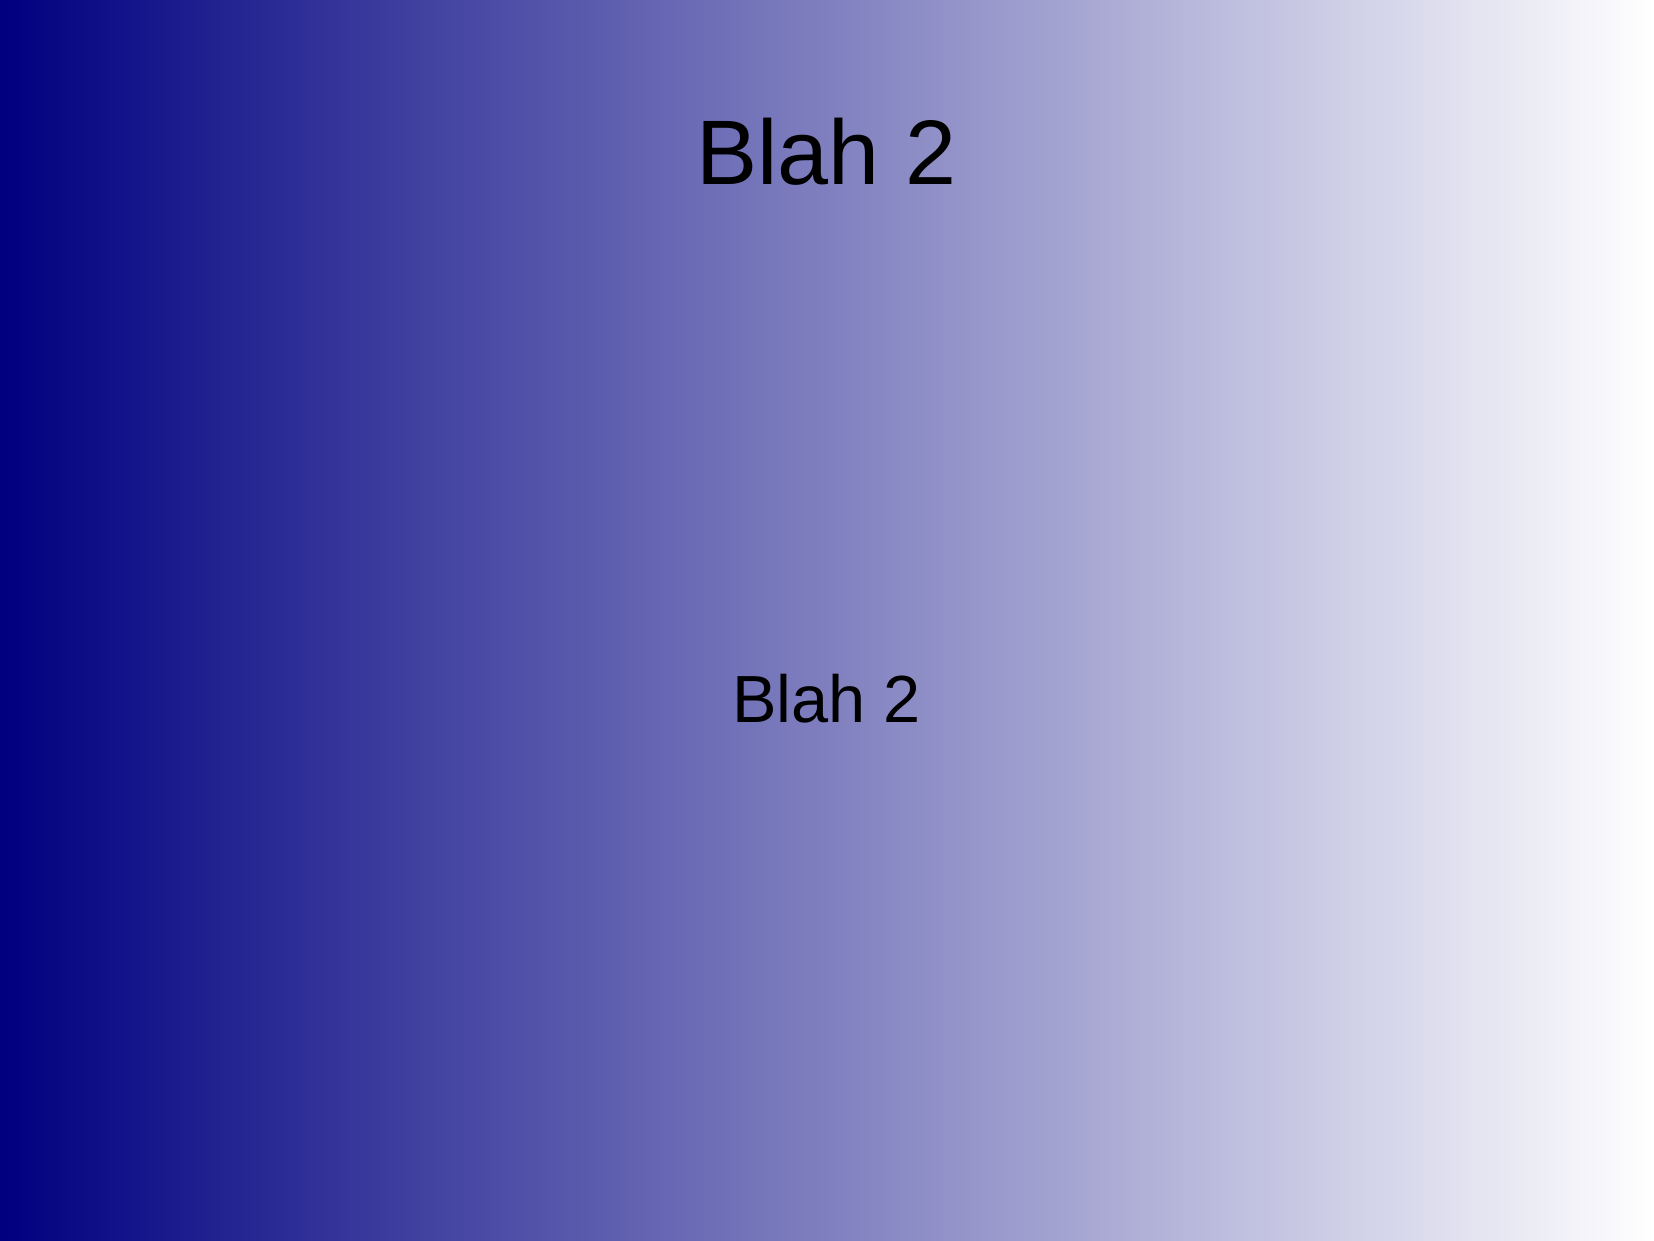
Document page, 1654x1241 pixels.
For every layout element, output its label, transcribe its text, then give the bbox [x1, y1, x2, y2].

title Blah 2 [82, 49, 1571, 257]
subtitle Blah 2 [82, 290, 1571, 1109]
